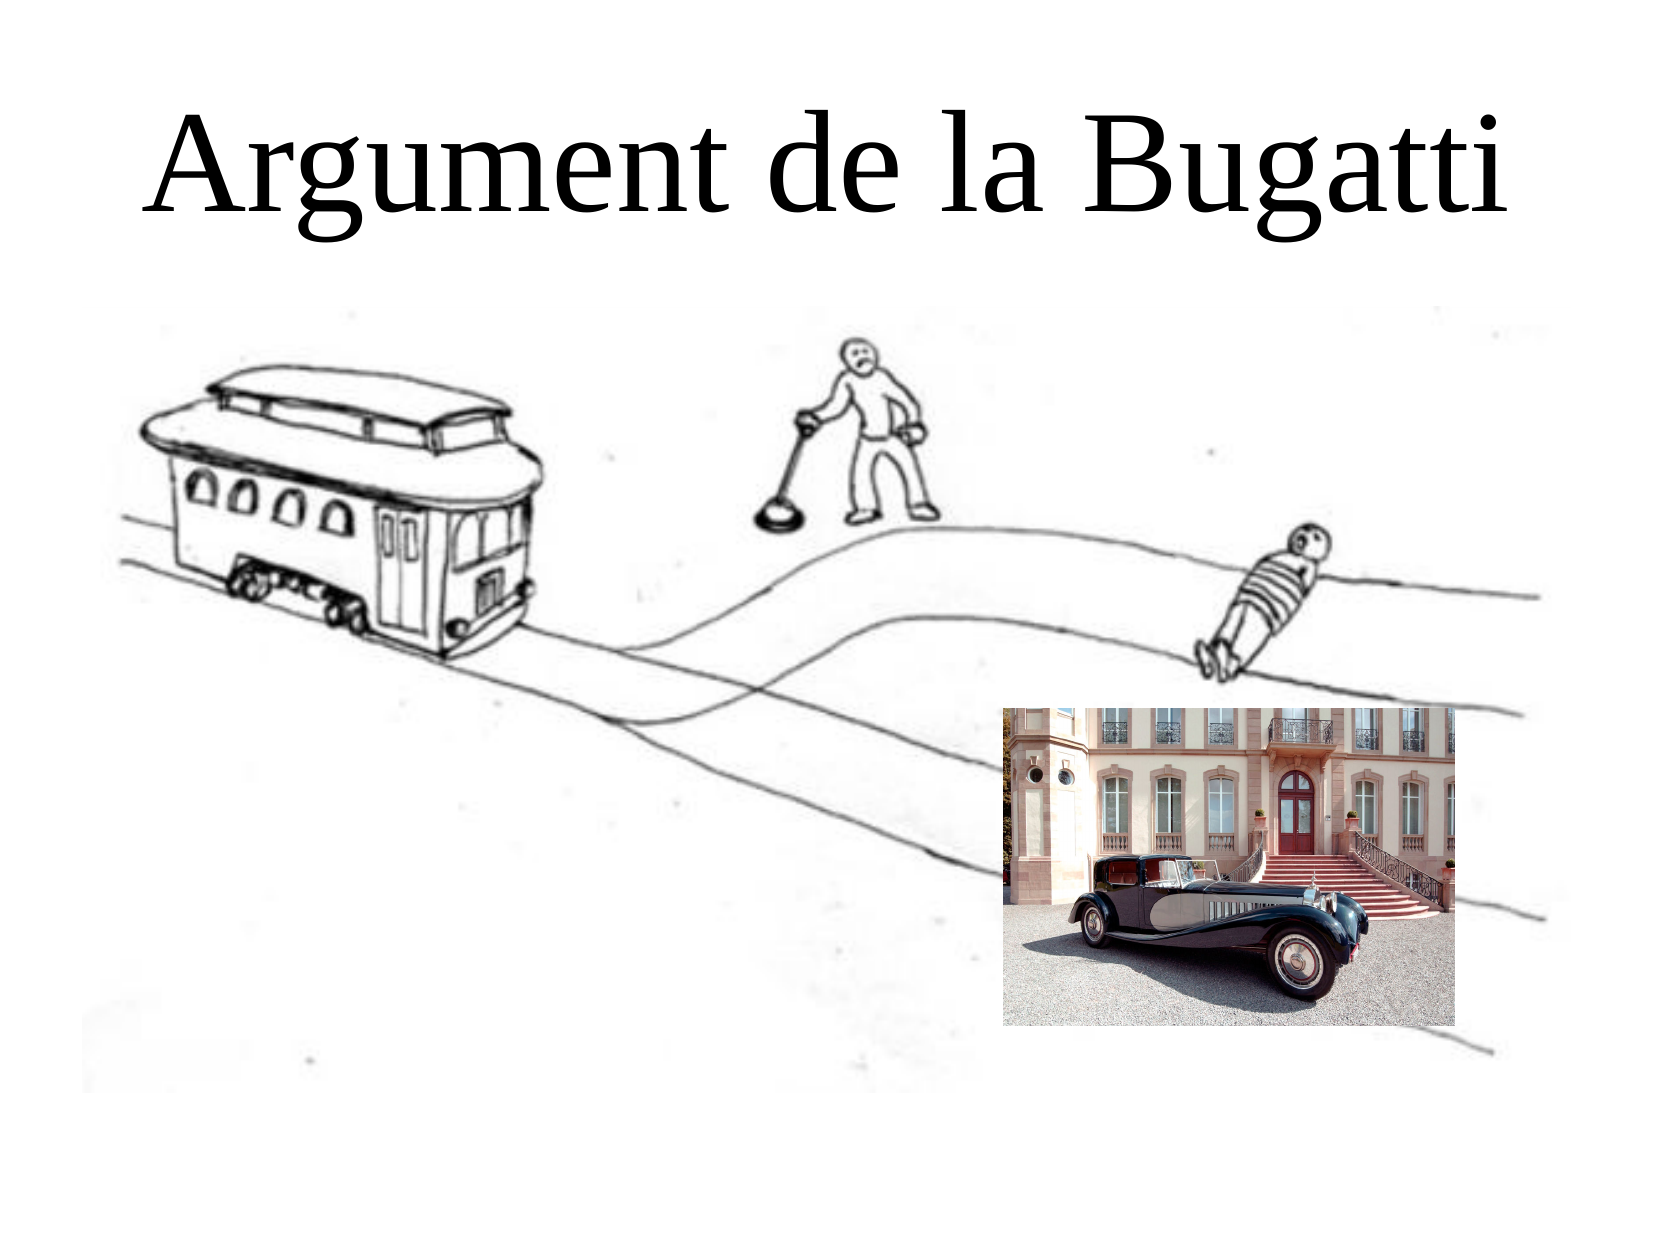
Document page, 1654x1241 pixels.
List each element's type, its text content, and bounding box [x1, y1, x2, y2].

title Argument de la Bugatti [82, 49, 1571, 257]
picture [82, 306, 1571, 1093]
